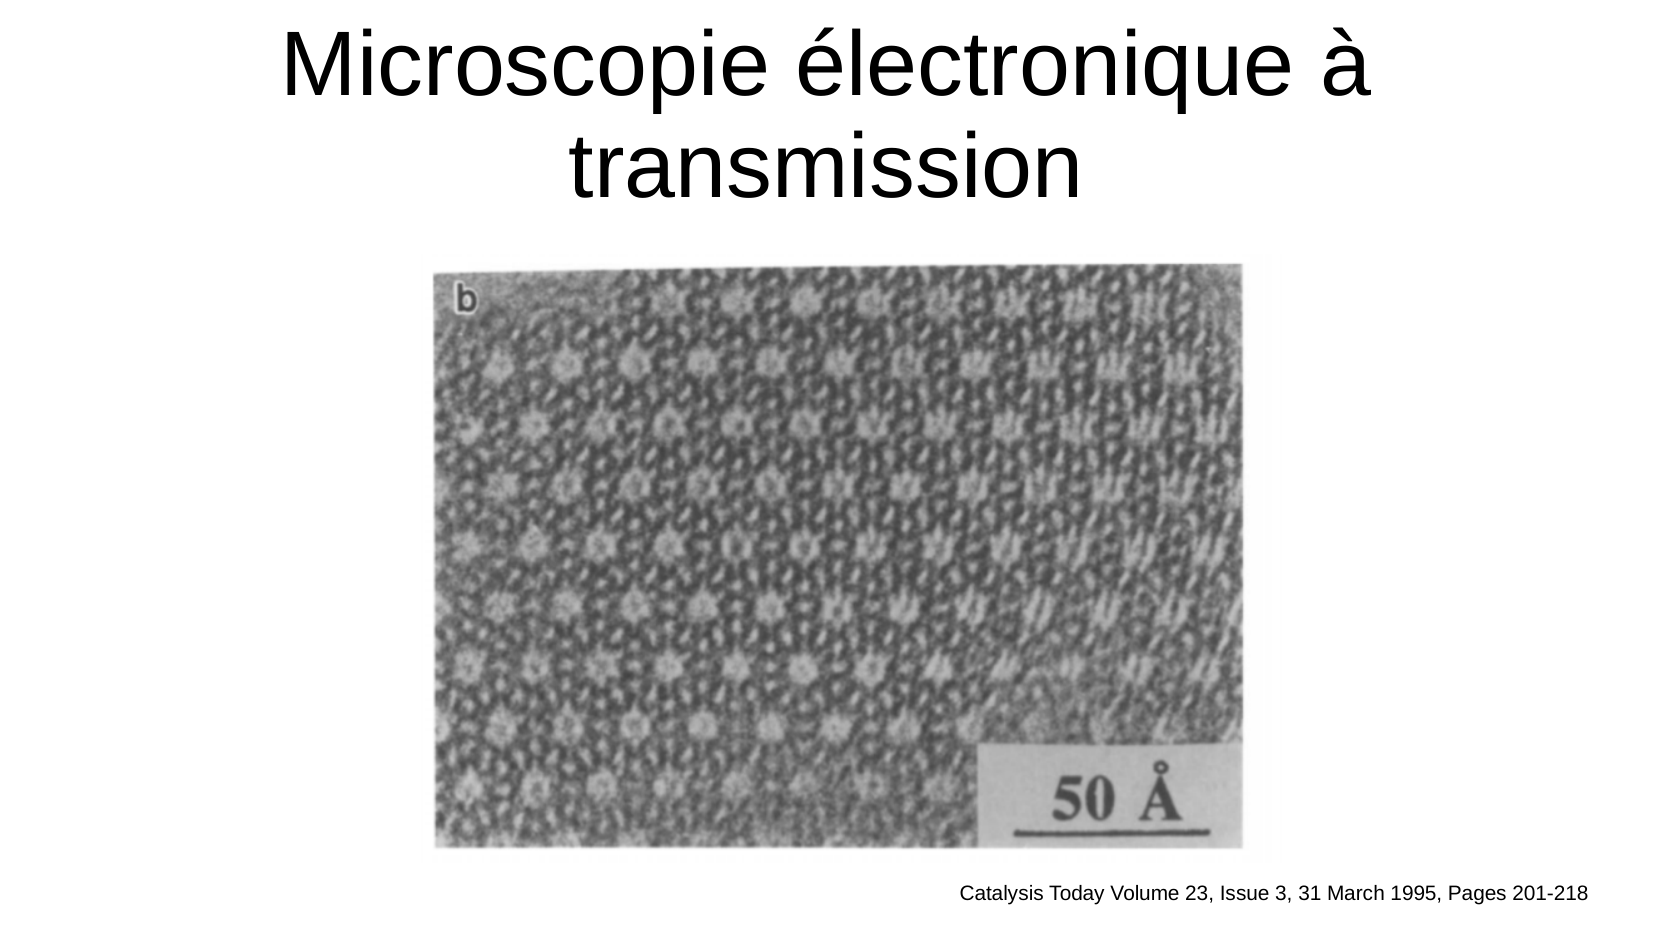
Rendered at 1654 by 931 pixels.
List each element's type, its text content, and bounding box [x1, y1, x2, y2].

text_box Catalysis Today Volume 23, Issue 3, 31 March 1995, Pages 201-218 [944, 874, 1654, 931]
title Microscopie électronique à transmission [82, 12, 1571, 218]
picture [421, 254, 1288, 863]
